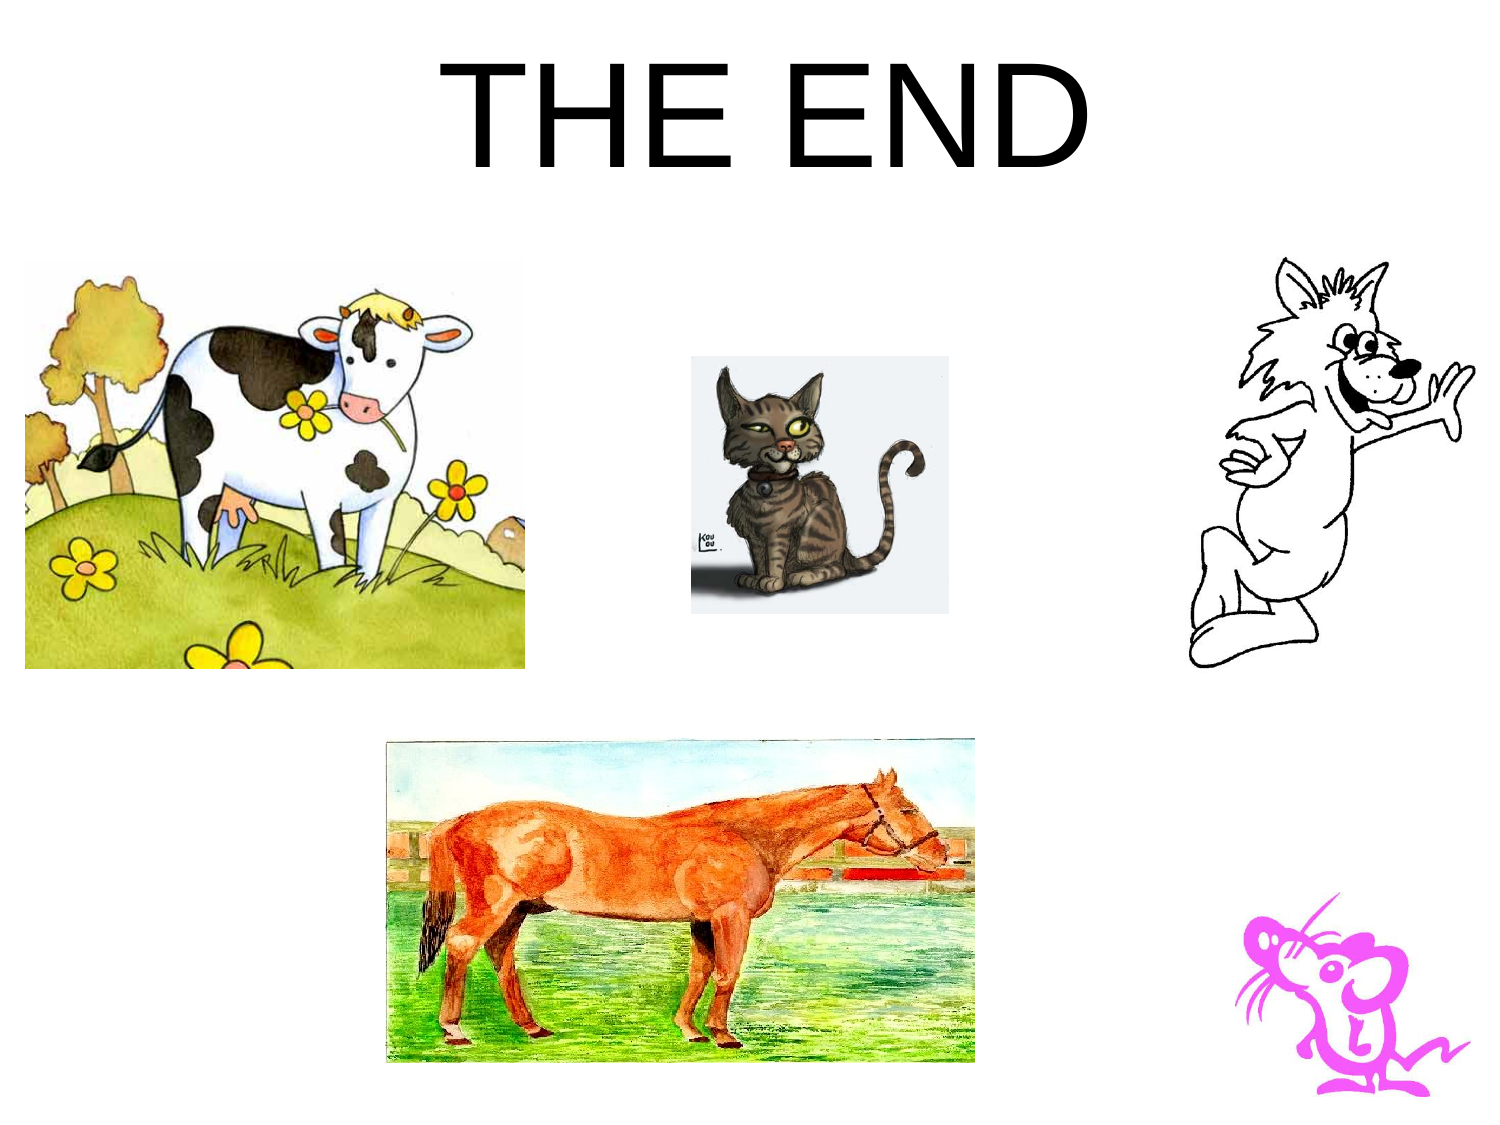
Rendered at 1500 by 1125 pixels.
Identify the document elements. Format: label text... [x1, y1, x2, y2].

text_box THE END [341, 9, 1192, 205]
picture [385, 738, 975, 1063]
picture [1162, 234, 1500, 682]
picture [1235, 892, 1471, 1097]
picture [691, 356, 949, 614]
picture [25, 259, 525, 669]
